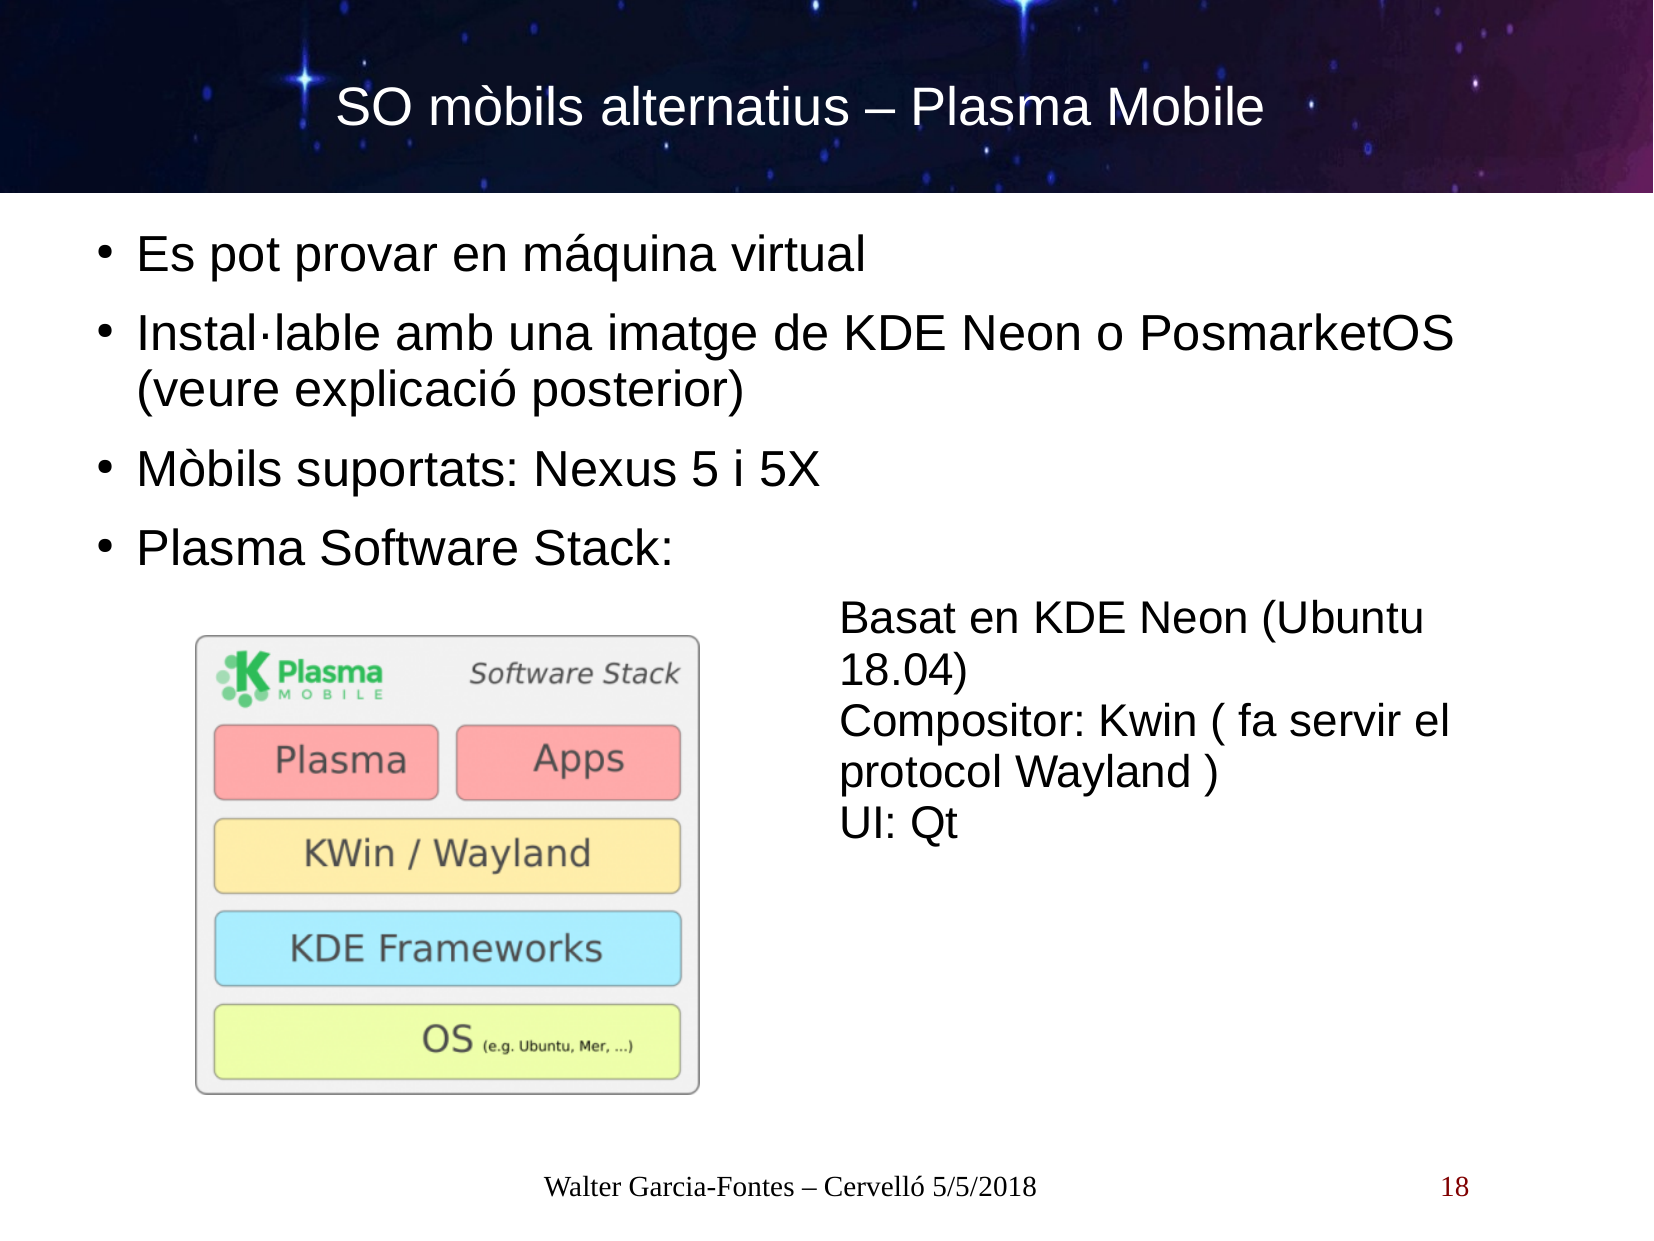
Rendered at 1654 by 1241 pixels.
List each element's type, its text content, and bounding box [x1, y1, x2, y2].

picture [195, 635, 700, 1096]
picture [0, 0, 1653, 193]
list Es pot provar en máquina virtual Instal·lable amb una imatge de KDE Neon o PosmarketOS (veure explicació posterior) Mòbils suportats: Nexus 5 i 5X Plasma Software Stack: [82, 225, 1571, 580]
text_box Basat en KDE Neon (Ubuntu 18.04) Compositor: Kwin ( fa servir el protocol Wayland ) UI: Qt [824, 585, 1530, 941]
title SO mòbils alternatius – Plasma Mobile [57, 2, 1546, 211]
